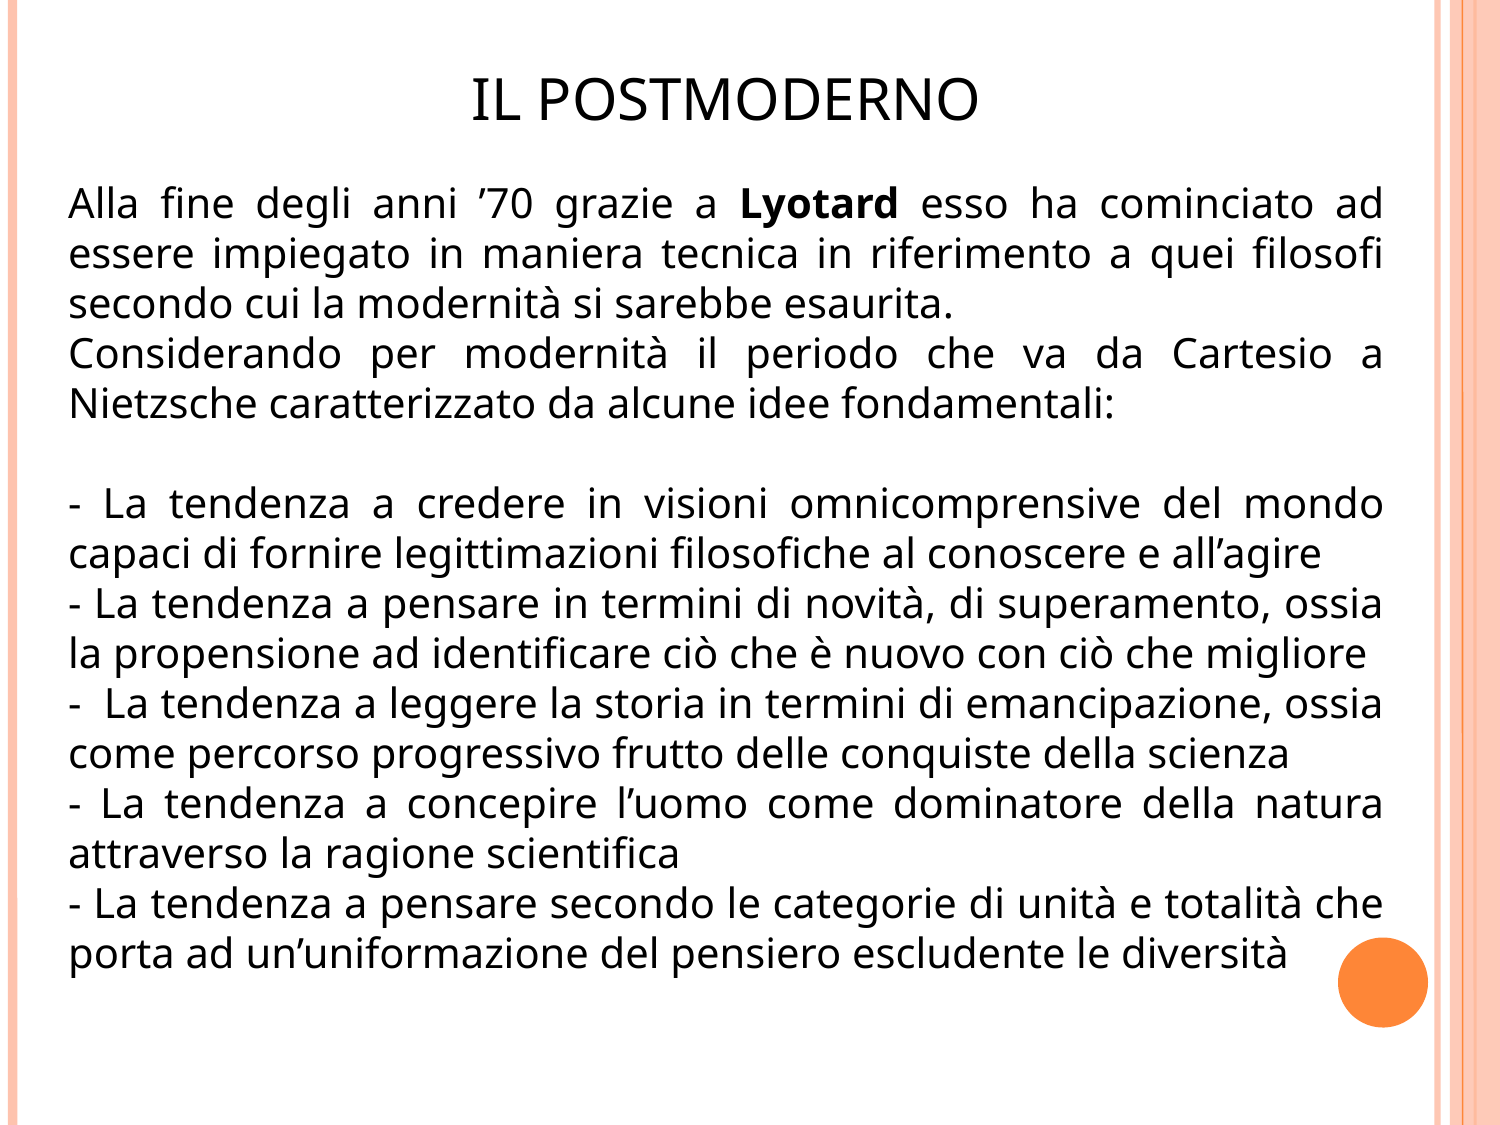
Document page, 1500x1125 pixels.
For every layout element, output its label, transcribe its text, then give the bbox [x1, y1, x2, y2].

text_box IL POSTMODERNO Alla fine degli anni ’70 grazie a Lyotard esso ha cominciato ad essere impiegato in maniera tecnica in riferimento a quei filosofi secondo cui la modernità si sarebbe esaurita. Considerando per modernità il periodo che va da Cartesio a Nietzsche caratterizzato da alcune idee fondamentali: - La tendenza a credere in visioni omnicomprensive del mondo capaci di fornire legittimazioni filosofiche al conoscere e all’agire - La tendenza a pensare in termini di novità, di superamento, ossia la propensione ad identificare ciò che è nuovo con ciò che migliore - La tendenza a leggere la storia in termini di emancipazione, ossia come percorso progressivo frutto delle conquiste della scienza - La tendenza a concepire l’uomo come dominatore della natura attraverso la ragione scientifica - La tendenza a pensare secondo le categorie di unità e totalità che porta ad un’uniformazione del pensiero escludente le diversità [53, 54, 1400, 994]
